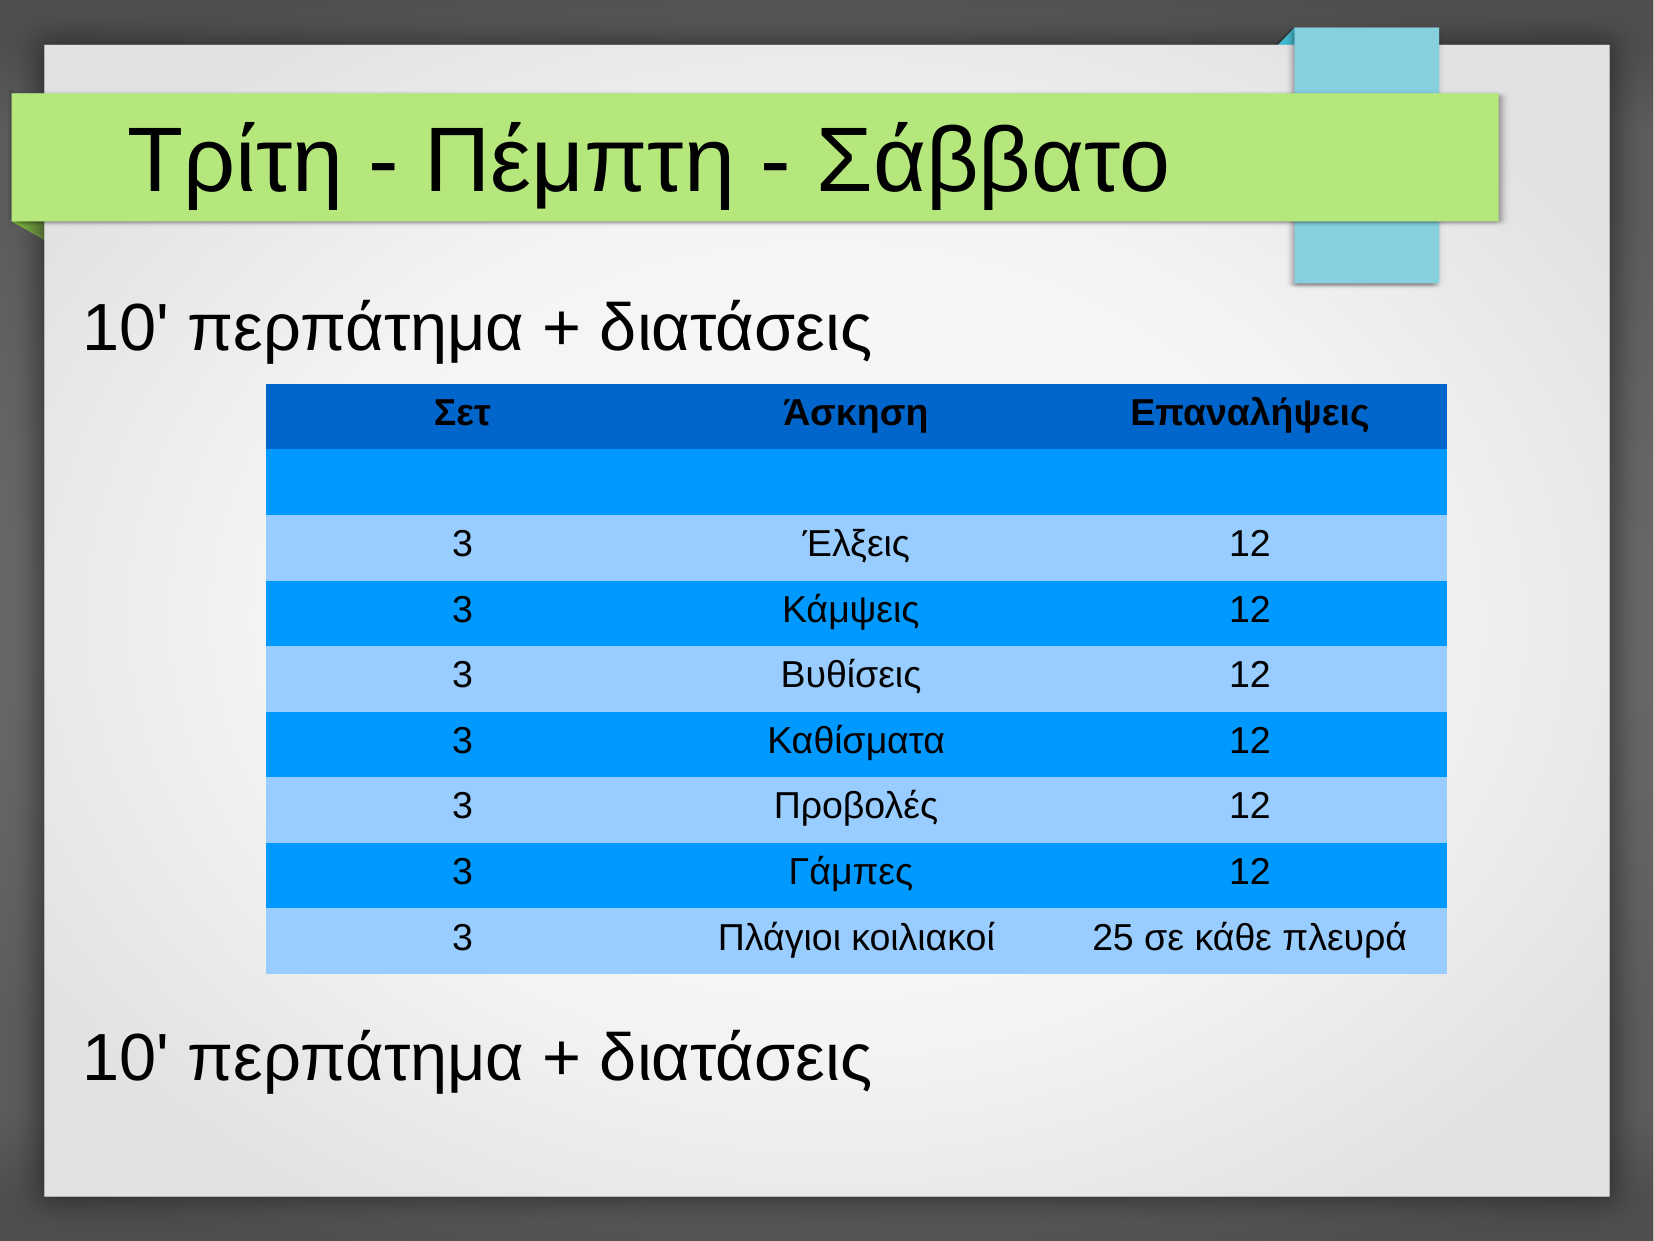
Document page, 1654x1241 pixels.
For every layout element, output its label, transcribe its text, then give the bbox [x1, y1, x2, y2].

table_cell 12 [1053, 843, 1447, 908]
table_cell 12 [1053, 646, 1447, 712]
table_cell 12 [1053, 515, 1447, 581]
table_cell 3 [266, 646, 659, 712]
title Τρίτη - Πέμπτη - Σάββατο [70, 106, 1229, 213]
table_cell 3 [266, 712, 659, 777]
table_cell Γάμπες [659, 843, 1053, 908]
table_cell 12 [1053, 712, 1447, 777]
table_cell Προβολές [659, 777, 1053, 843]
table_cell [1053, 449, 1447, 515]
table_cell Βυθίσεις [659, 646, 1053, 712]
table_cell 3 [266, 515, 659, 581]
table_cell 25 σε κάθε πλευρά [1053, 908, 1447, 974]
table_header Σετ [266, 384, 659, 449]
table_header Άσκηση [659, 384, 1053, 449]
table_cell 12 [1053, 581, 1447, 646]
table_cell Κάμψεις [659, 581, 1053, 646]
table_cell [659, 449, 1053, 515]
table_header Επαναλήψεις [1053, 384, 1447, 449]
table_cell 12 [1053, 777, 1447, 843]
table_cell 3 [266, 908, 659, 974]
list 10' περπάτημα + διατάσεις 10' περπάτημα + διατάσεις [82, 290, 1571, 1241]
table_cell 3 [266, 843, 659, 908]
table_cell Έλξεις [659, 515, 1053, 581]
picture [0, 0, 1654, 1241]
table_cell Καθίσματα [659, 712, 1053, 777]
table_cell [266, 449, 659, 515]
table_cell Πλάγιοι κοιλιακοί [659, 908, 1053, 974]
table_cell 3 [266, 581, 659, 646]
table_cell 3 [266, 777, 659, 843]
